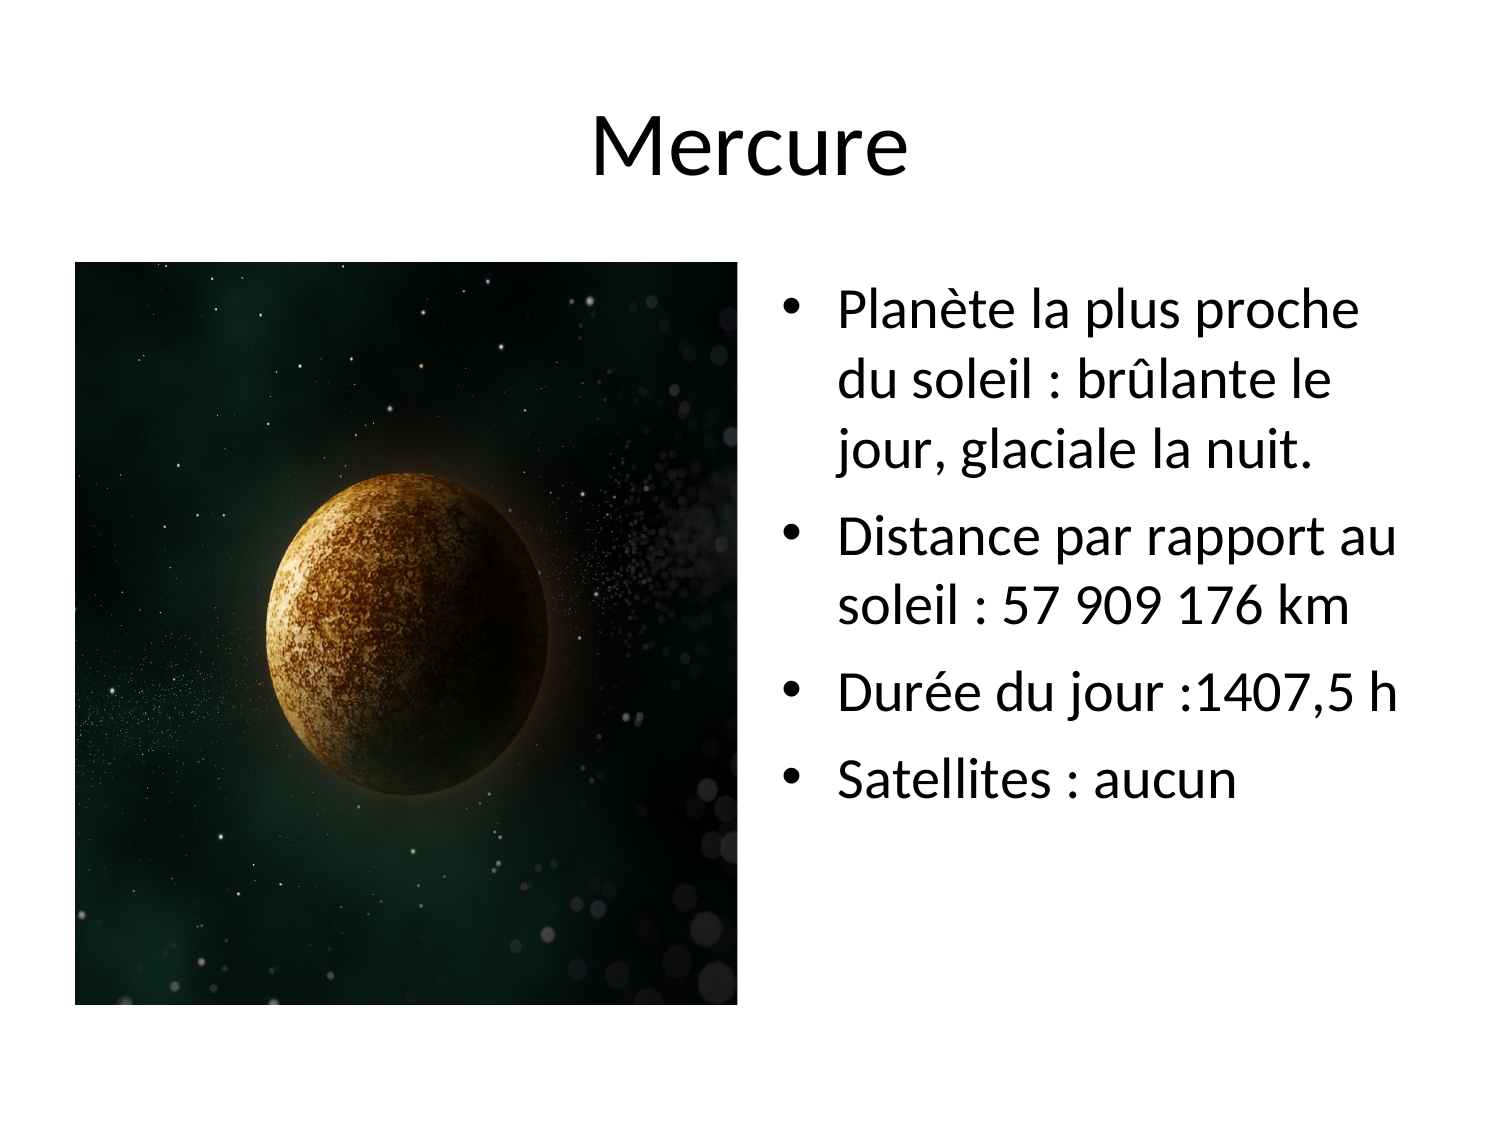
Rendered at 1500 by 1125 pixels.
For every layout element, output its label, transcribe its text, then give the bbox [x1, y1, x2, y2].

list Planète la plus proche du soleil : brûlante le jour, glaciale la nuit. Distance par rapport au soleil : 57 909 176 km Durée du jour :1407,5 h Satellites : aucun [766, 262, 1426, 1005]
text_box [75, 262, 738, 1006]
title Mercure [75, 21, 1426, 257]
